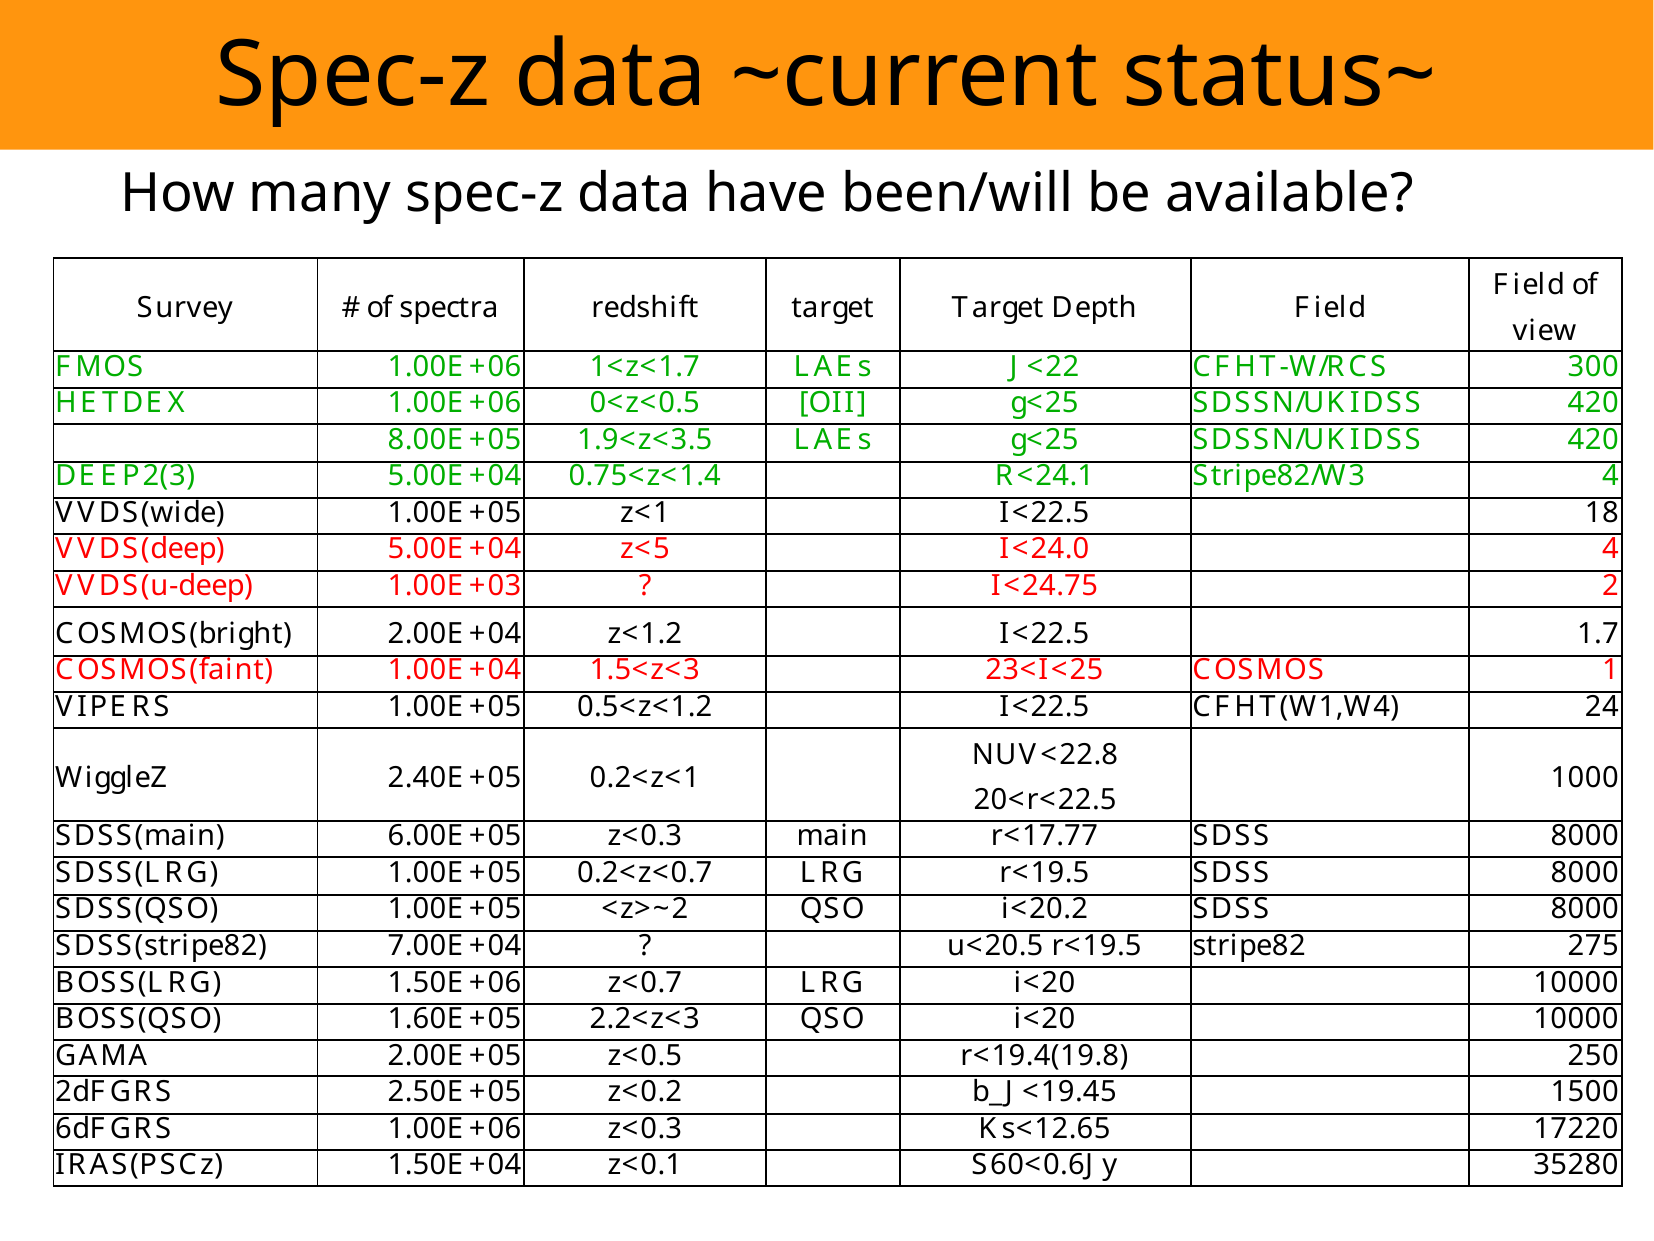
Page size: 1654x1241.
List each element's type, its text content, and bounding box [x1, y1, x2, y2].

text_box Spec-z data ~current status~ [0, 0, 1654, 150]
chart [53, 257, 1624, 1190]
text_box How many spec-z data have been/will be available? [29, 145, 1506, 241]
